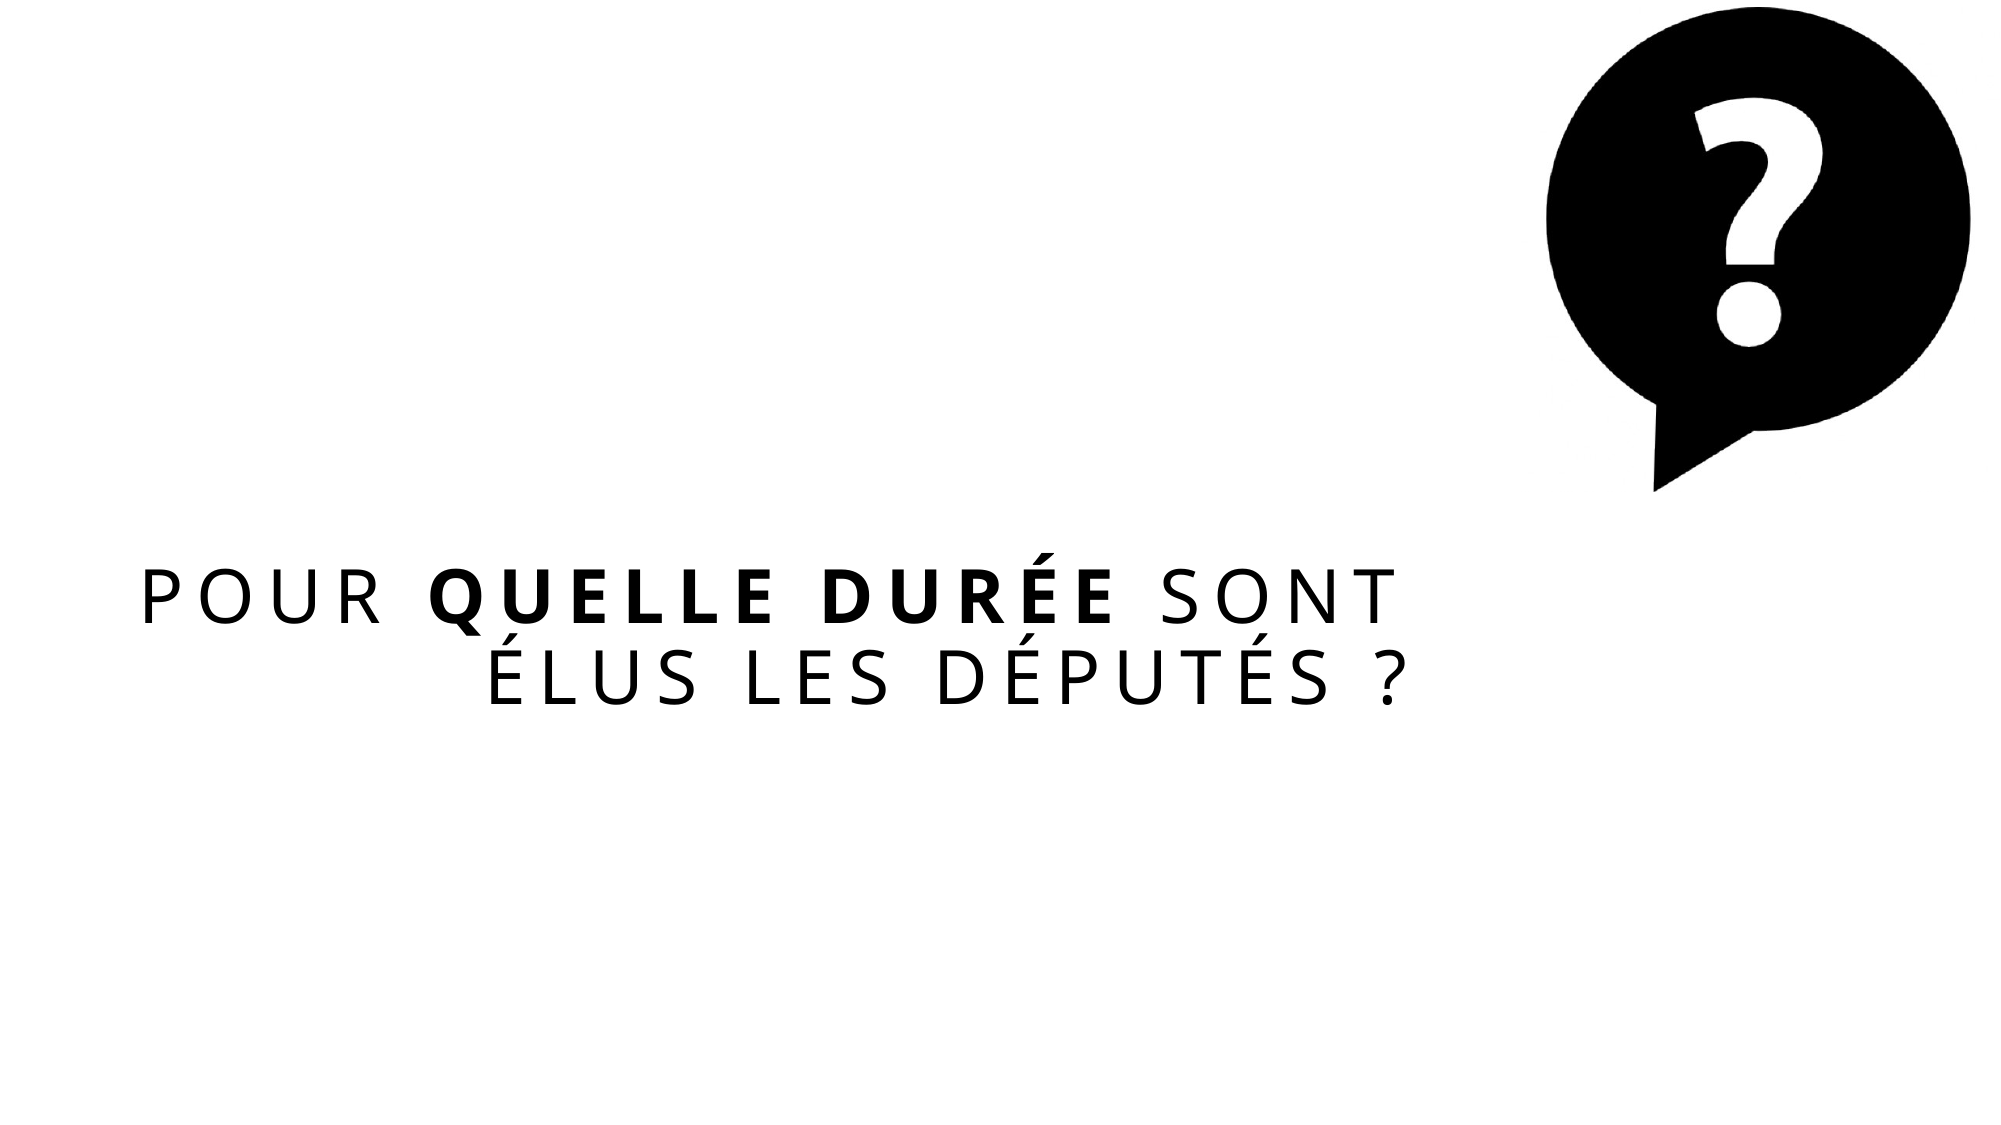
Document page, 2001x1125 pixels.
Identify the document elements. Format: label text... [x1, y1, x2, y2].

title POUR QUELLE DURÉE SONT ÉLUS LES DÉPUTÉS ? [123, 367, 1546, 913]
